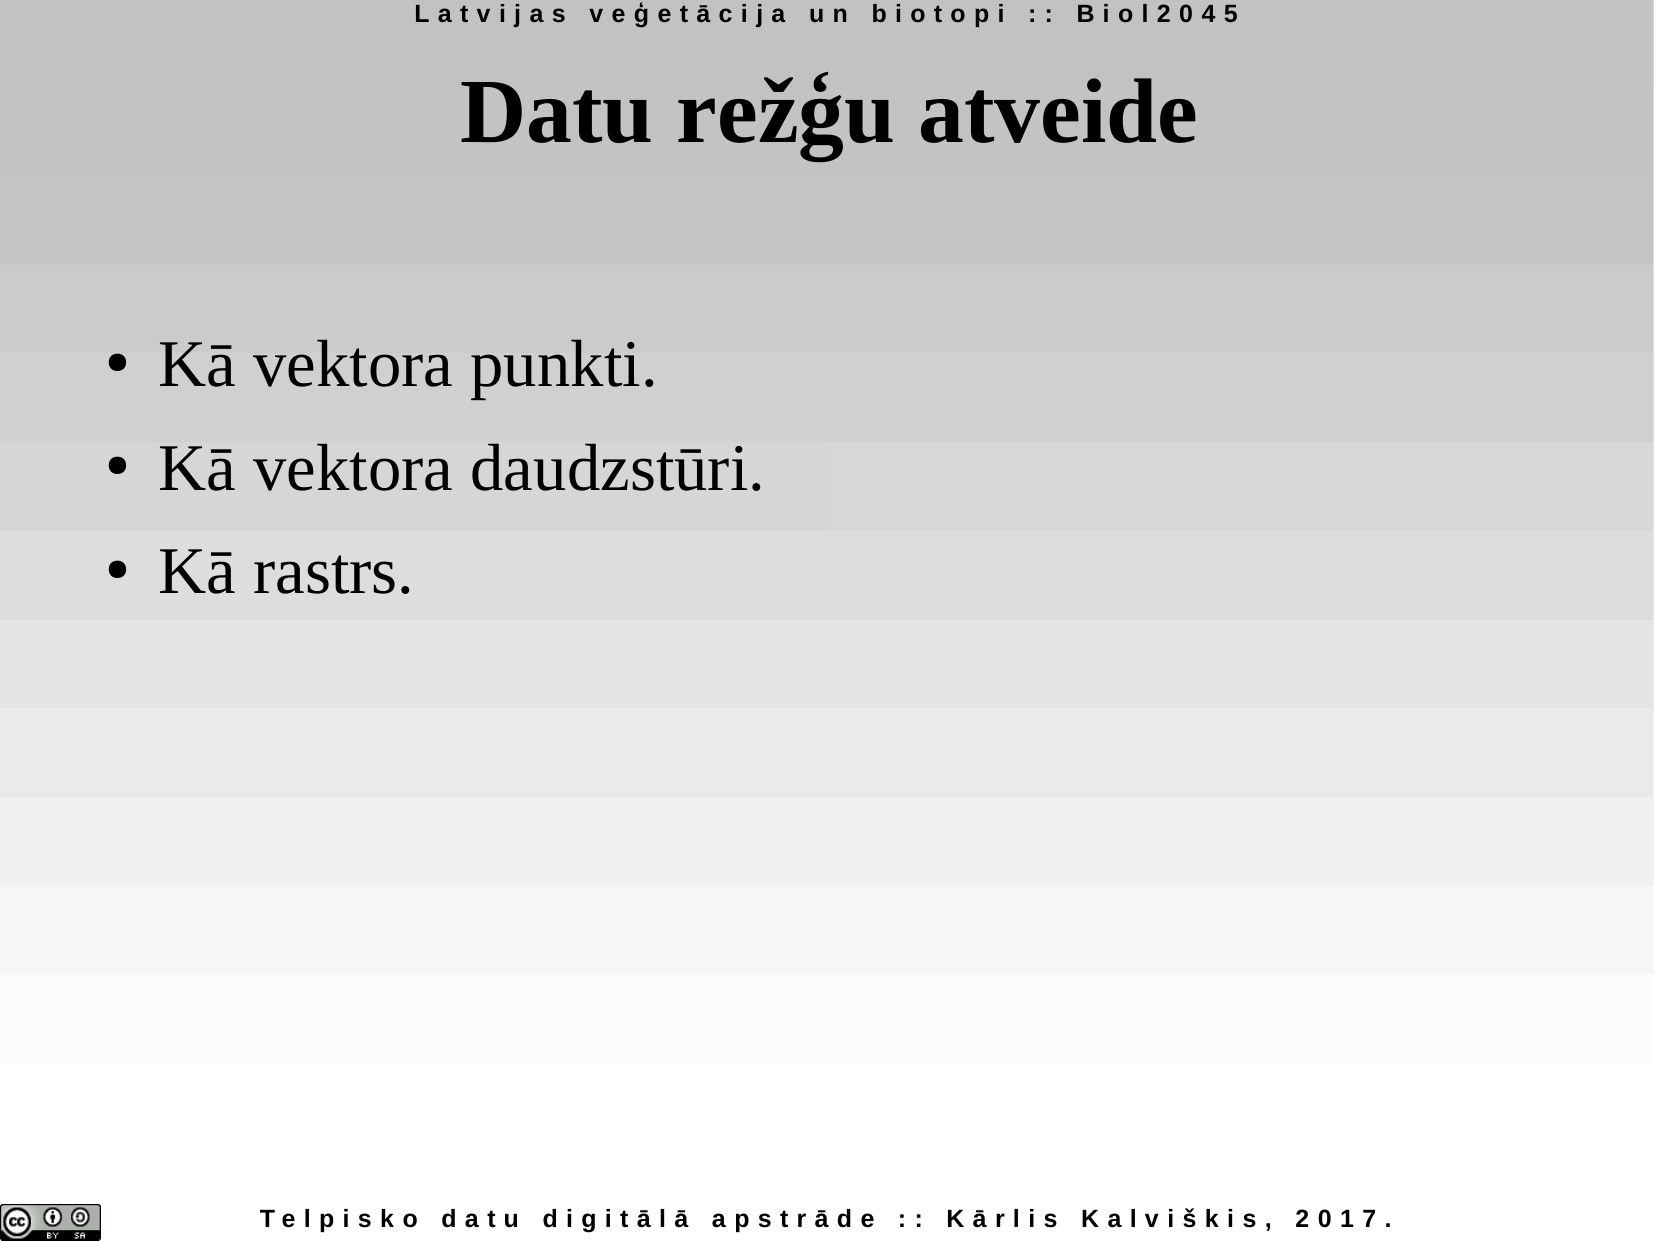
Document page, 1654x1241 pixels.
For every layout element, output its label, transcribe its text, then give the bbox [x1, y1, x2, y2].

picture [0, 0, 1654, 1241]
title Datu režģu atveide [34, 61, 1626, 296]
list Kā vektora punkti. Kā vektora daudzstūri. Kā rastrs. [87, 327, 1602, 1047]
